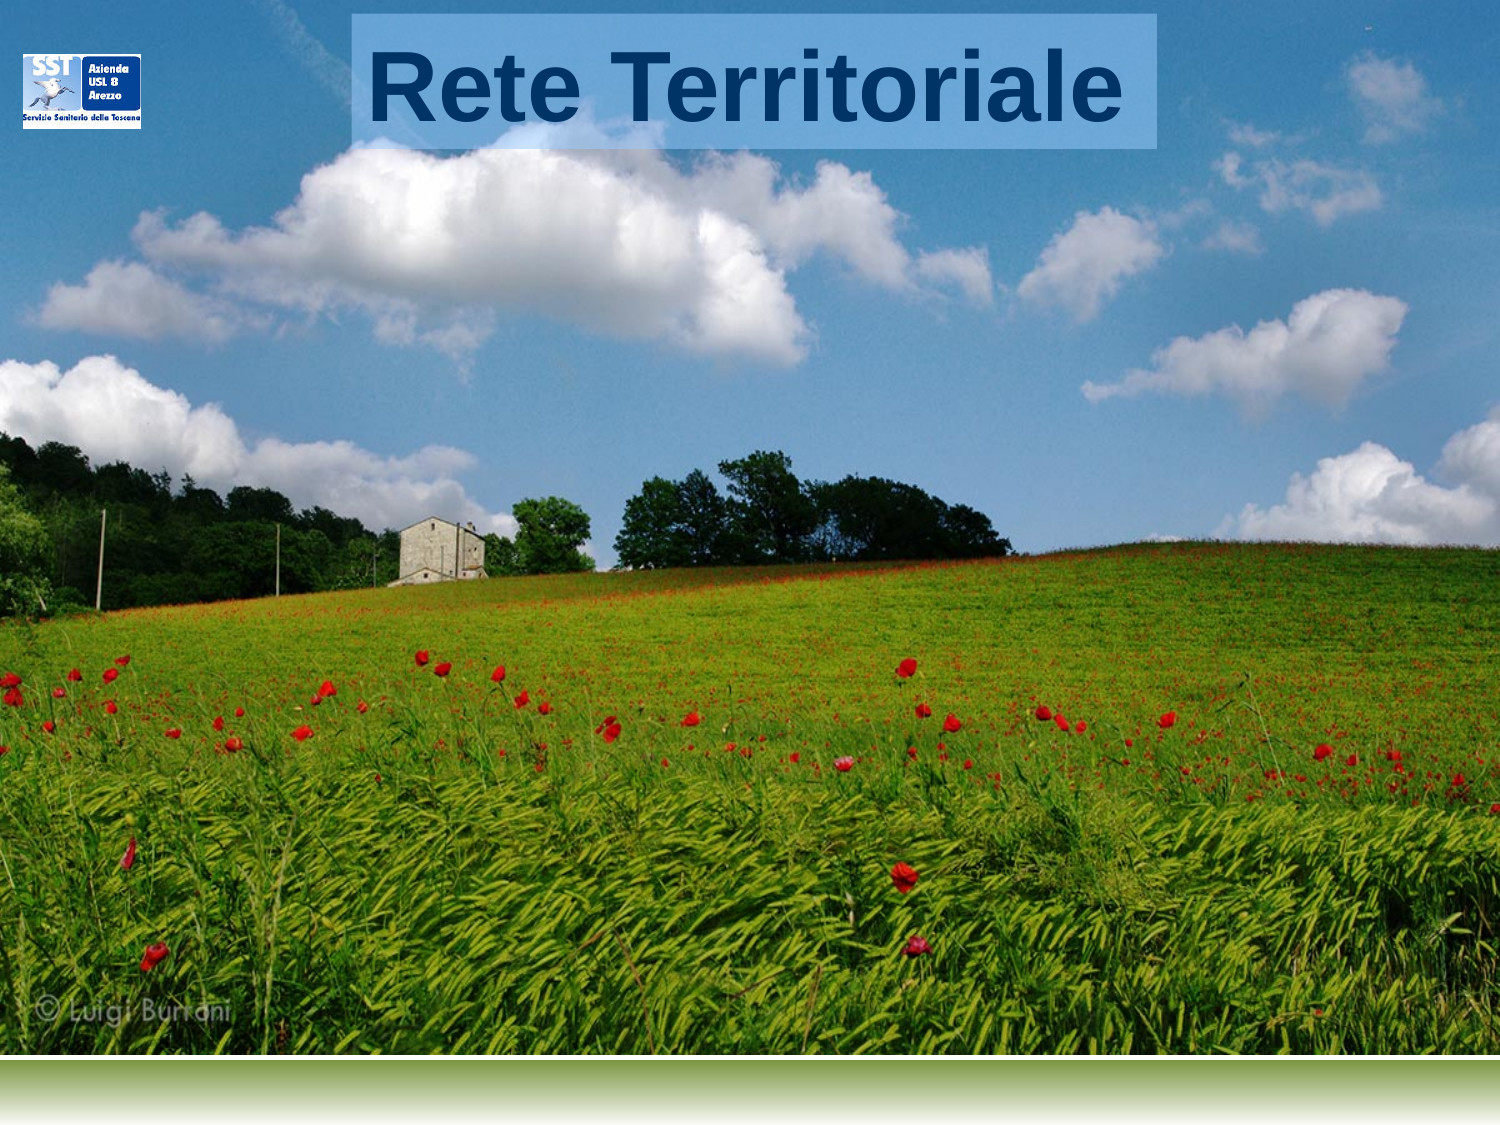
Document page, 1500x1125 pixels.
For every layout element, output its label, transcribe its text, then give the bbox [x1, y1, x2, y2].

text_box [0, 1060, 1500, 1125]
text_box Rete Territoriale [351, 13, 1157, 149]
picture [0, 0, 1500, 1055]
